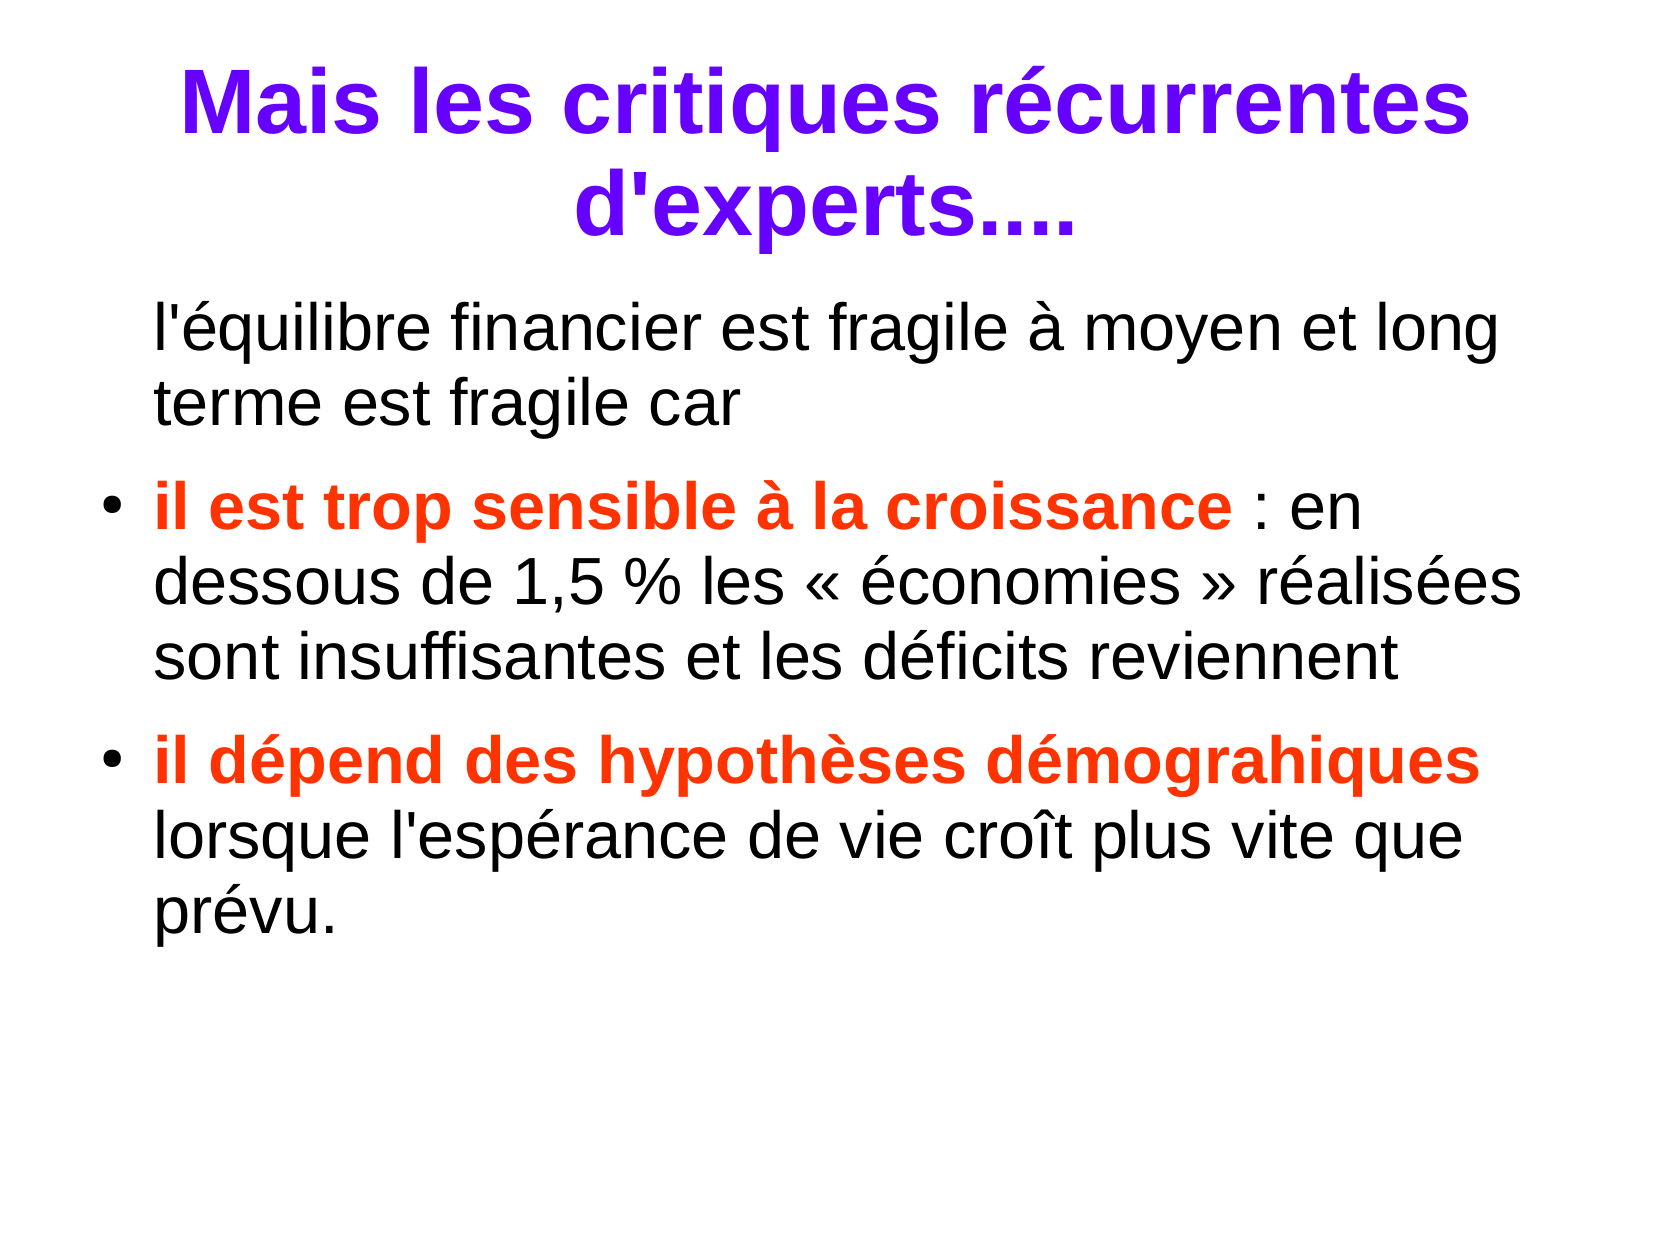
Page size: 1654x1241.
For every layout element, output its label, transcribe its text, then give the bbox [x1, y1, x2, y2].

title Mais les critiques récurrentes d'experts.... [82, 49, 1571, 257]
list l'équilibre financier est fragile à moyen et long terme est fragile car il est trop sensible à la croissance : en dessous de 1,5 % les « économies » réalisées sont insuffisantes et les déficits reviennent il dépend des hypothèses démograhiques lorsque l'espérance de vie croît plus vite que prévu. [82, 290, 1571, 1010]
